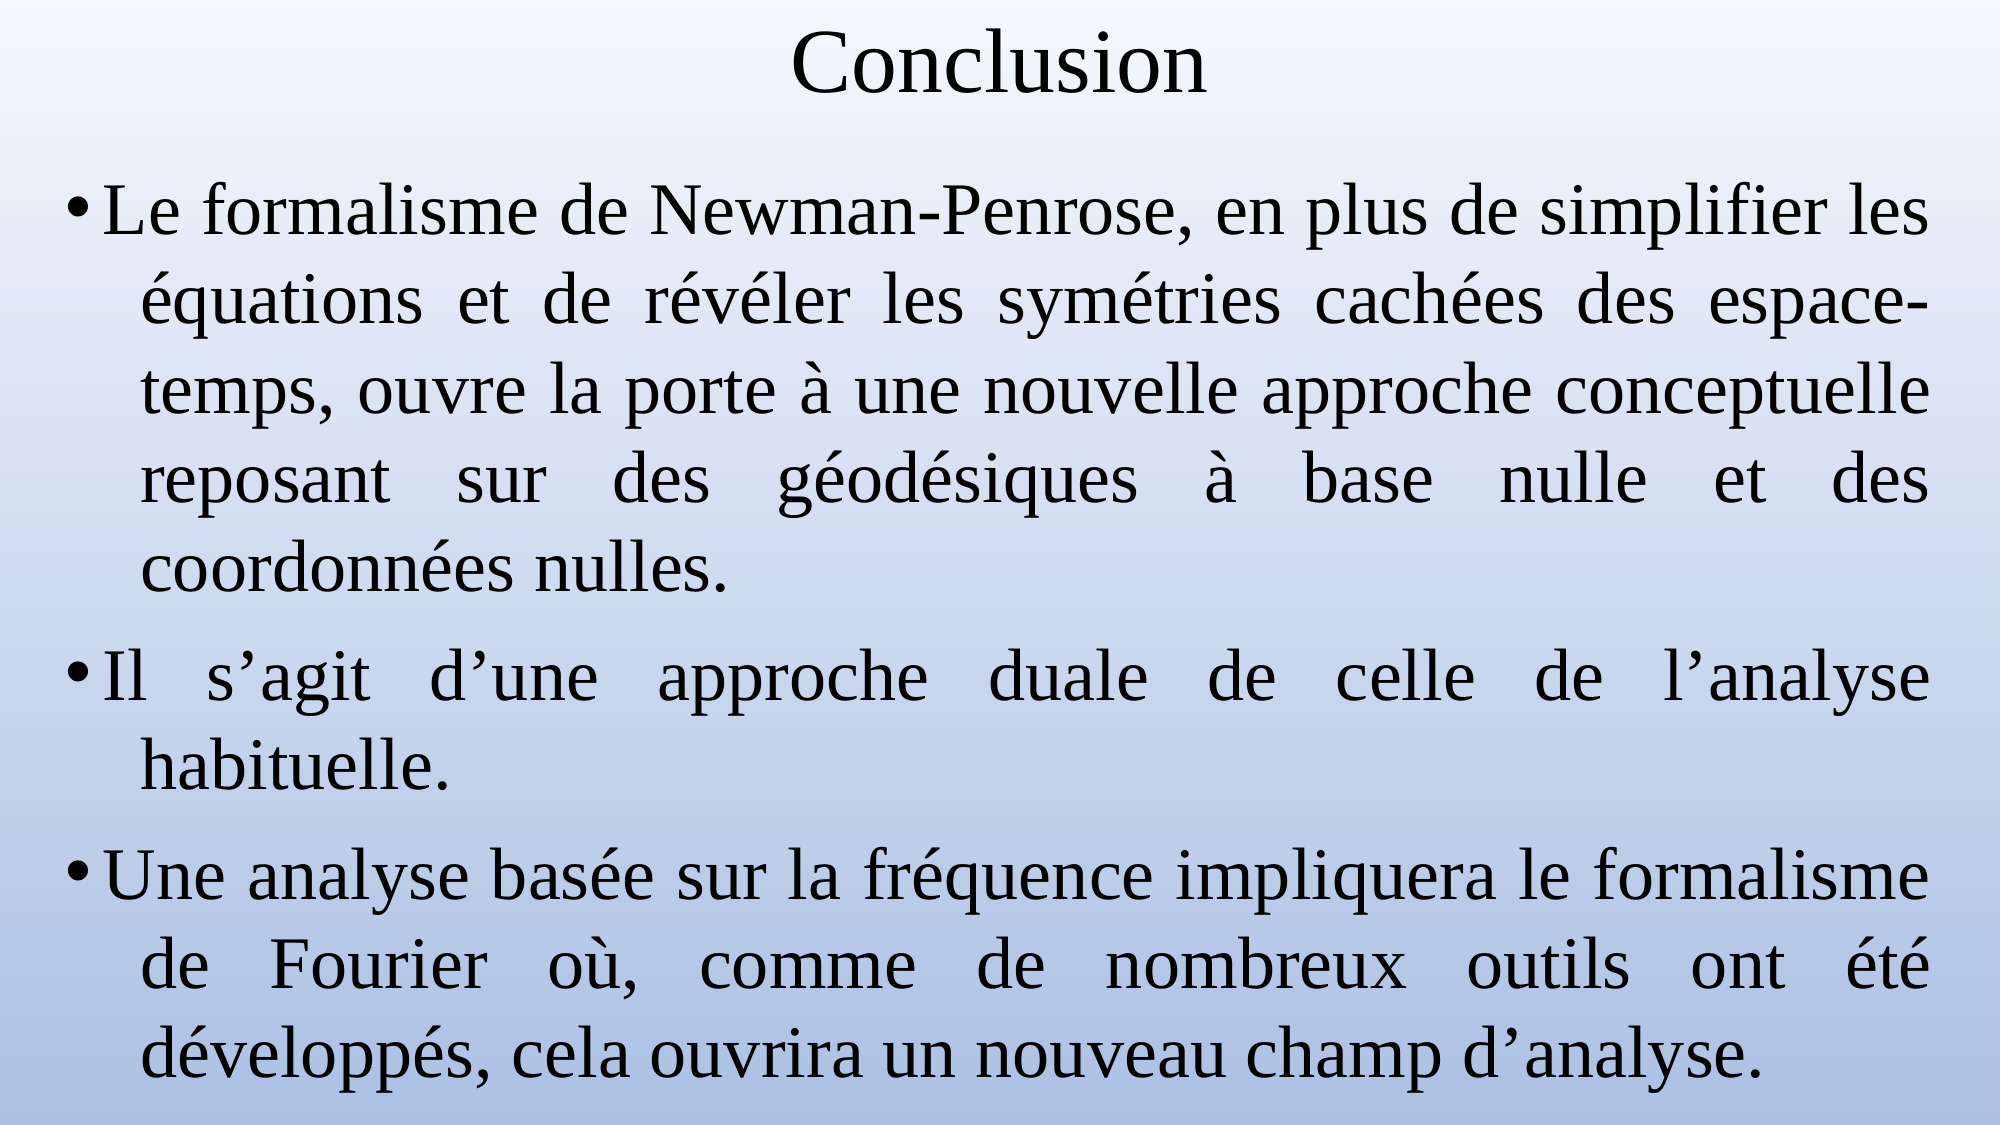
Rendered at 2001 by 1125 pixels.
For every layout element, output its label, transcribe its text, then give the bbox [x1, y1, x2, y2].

list Le formalisme de Newman-Penrose, en plus de simplifier les équations et de révéler les symétries cachées des espace-temps, ouvre la porte à une nouvelle approche conceptuelle reposant sur des géodésiques à base nulle et des coordonnées nulles. Il s’agit d’une approche duale de celle de l’analyse habituelle. Une analyse basée sur la fréquence impliquera le formalisme de Fourier où, comme de nombreux outils ont été développés, cela ouvrira un nouveau champ d’analyse. [50, 153, 1950, 1107]
title Conclusion [137, 0, 1863, 141]
